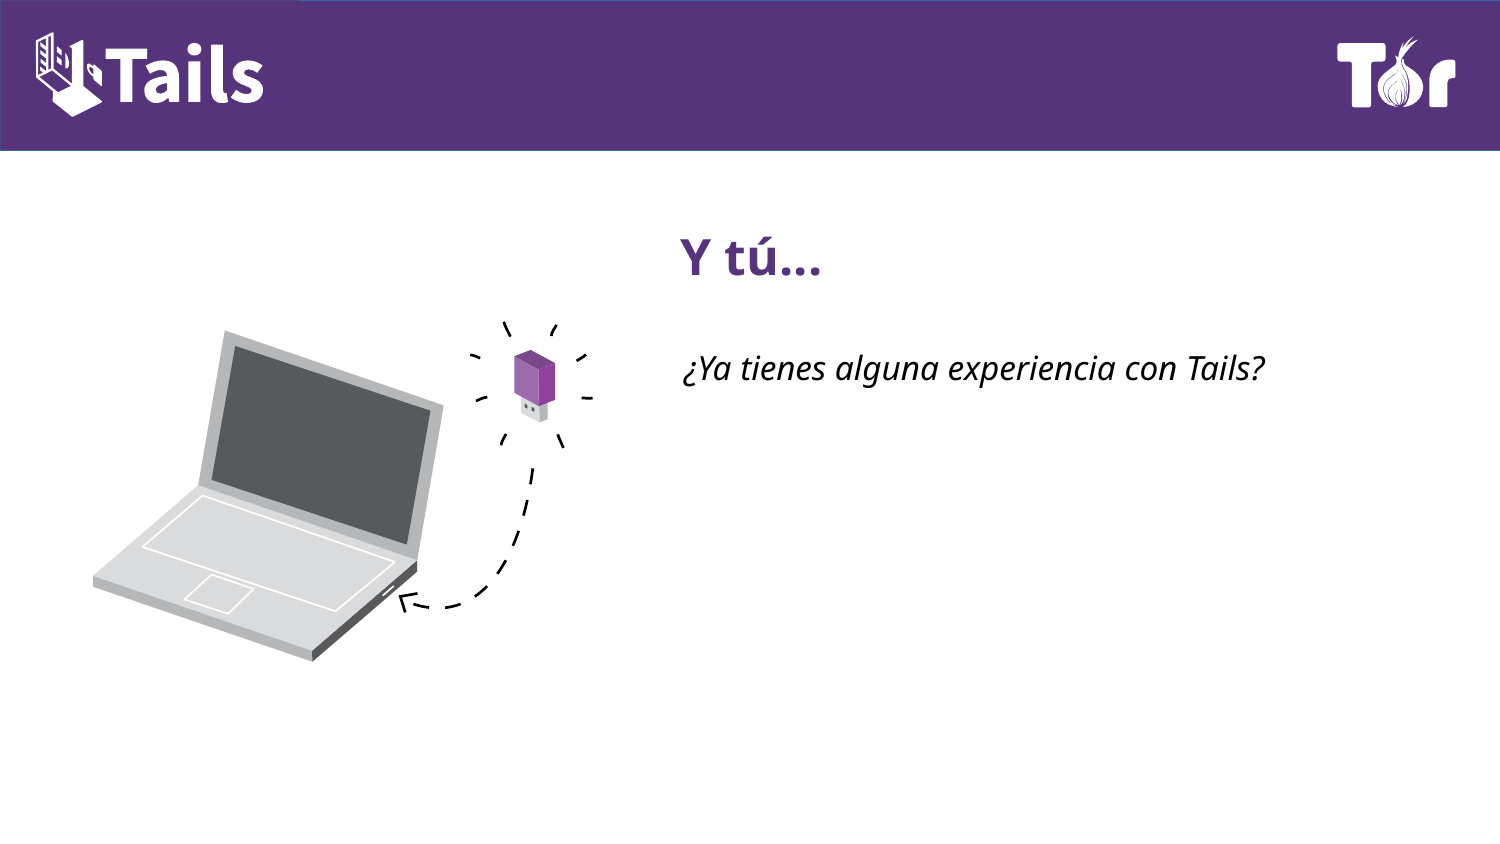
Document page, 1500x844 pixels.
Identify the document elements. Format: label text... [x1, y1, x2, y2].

title Y tú... [680, 192, 1463, 319]
picture [93, 321, 594, 662]
text_box ¿Ya tienes alguna experiencia con Tails? [669, 337, 1457, 488]
